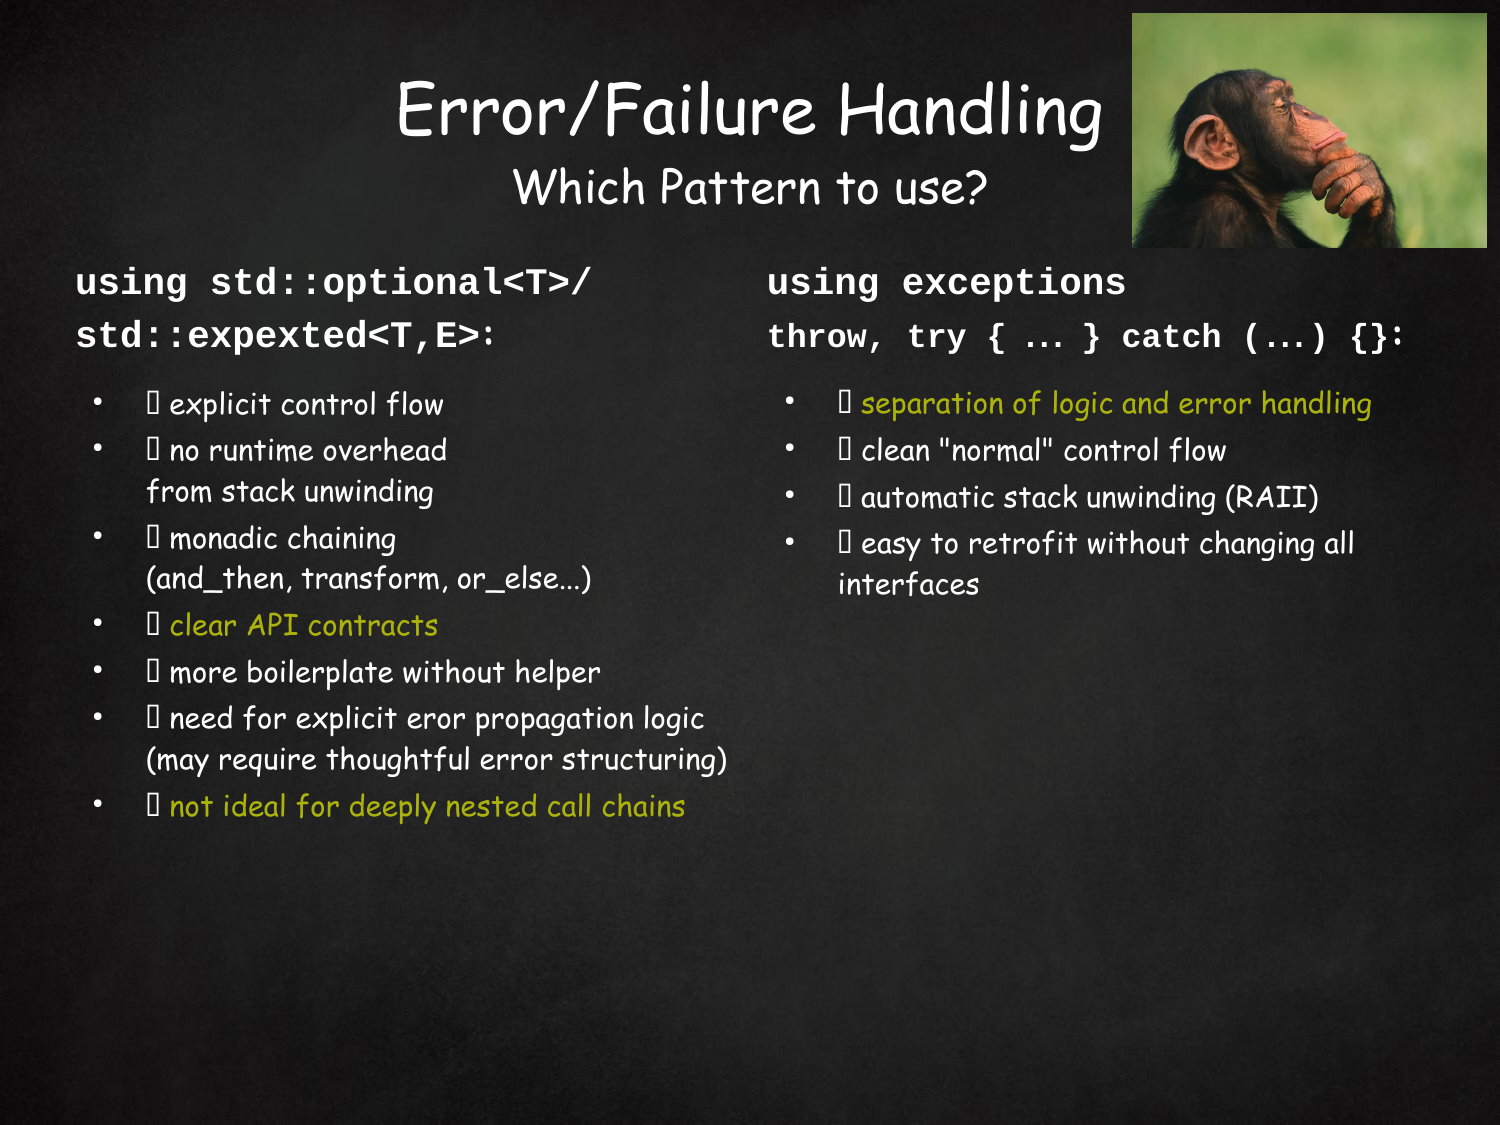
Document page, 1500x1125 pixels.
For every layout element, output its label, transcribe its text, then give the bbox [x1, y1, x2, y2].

picture [0, 0, 1500, 1125]
list using exceptions throw, try { ... } catch (...) {}: ✅ separation of logic and error handling ✅ clean "normal" control flow ✅ automatic stack unwinding (RAII) ✅ easy to retrofit without changing all interfaces [766, 263, 1426, 1040]
list using std::optional<T>/ std::expexted<T,E>: ✅ explicit control flow ✅ no runtime overhead from stack unwinding ✅ monadic chaining (and_then, transform, or_else...) ✅ clear API contracts ❌ more boilerplate without helper ❌ need for explicit eror propagation logic (may require thoughtful error structuring) ❌ not ideal for deeply nested call chains [75, 263, 734, 1040]
title Error/Failure Handling Which Pattern to use? [75, 44, 1132, 233]
